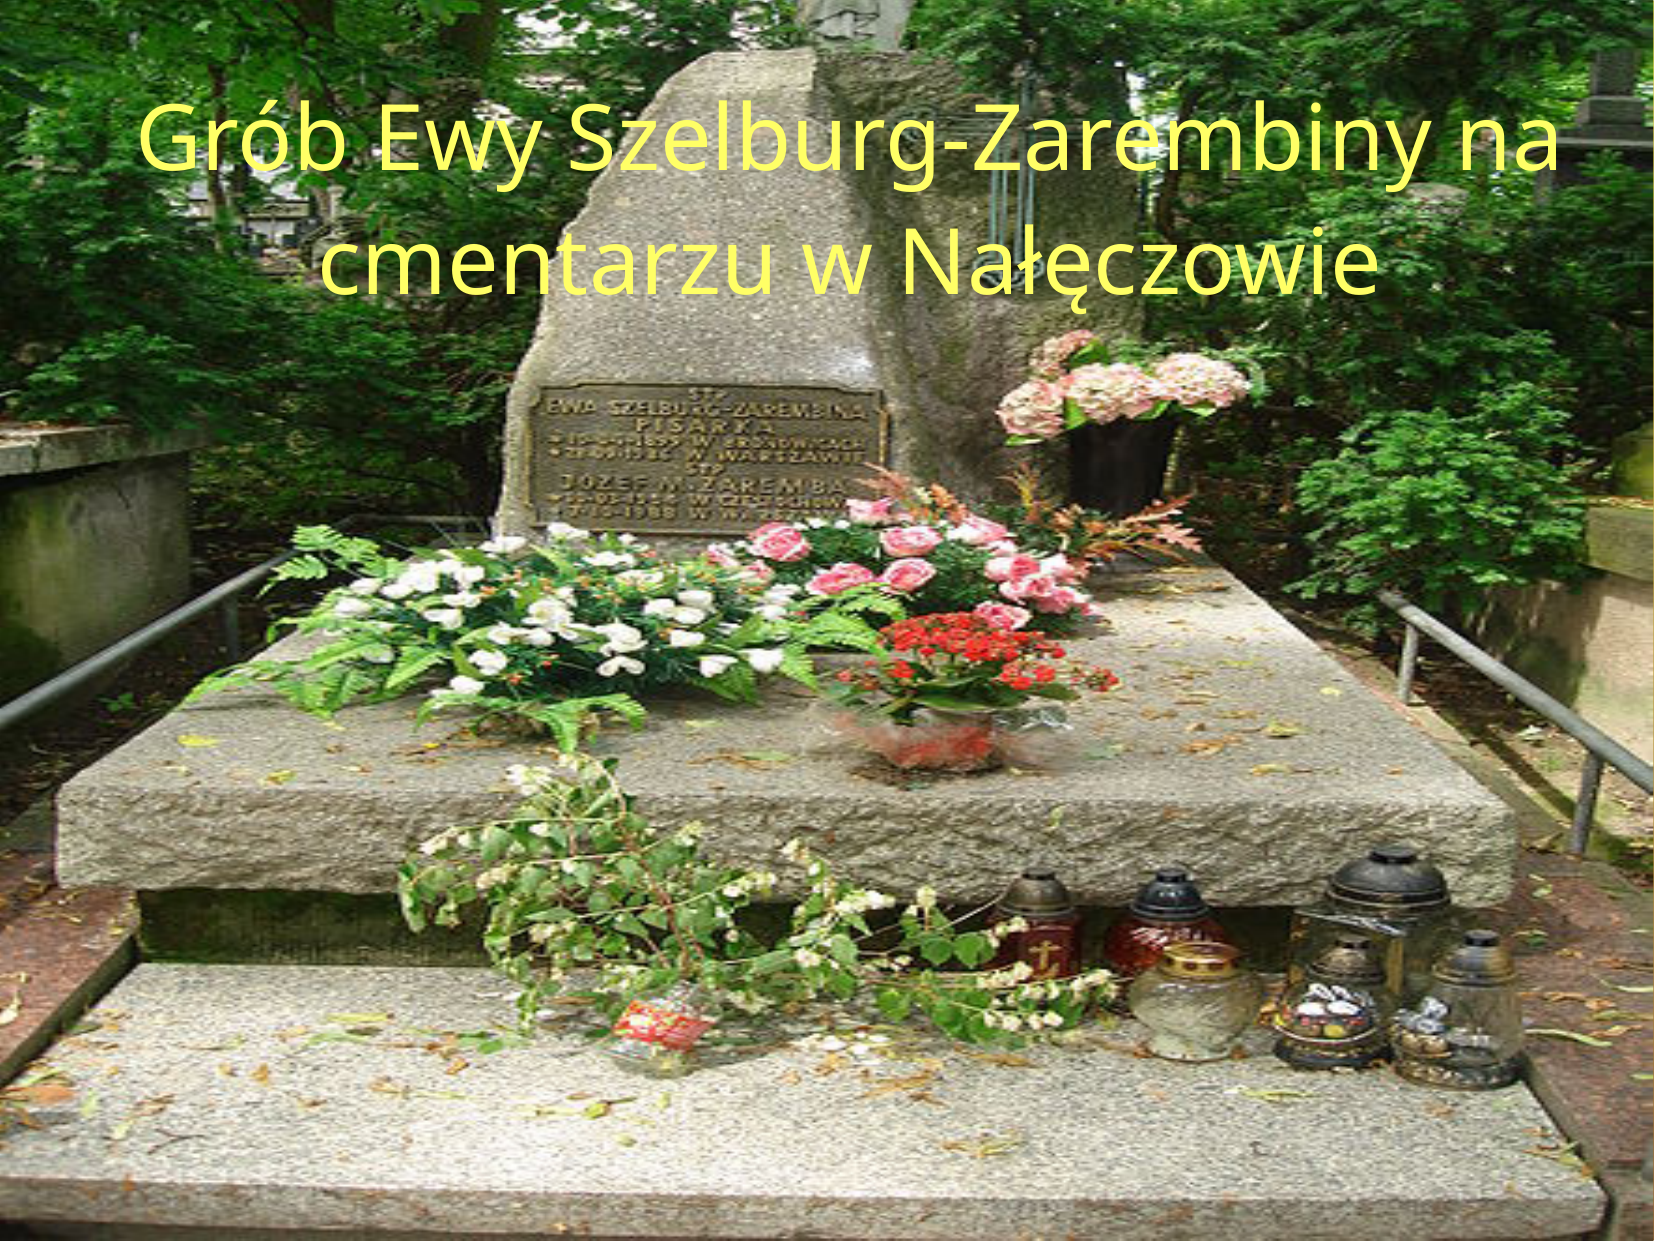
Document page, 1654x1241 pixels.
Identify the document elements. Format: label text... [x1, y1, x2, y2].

picture [0, 0, 1654, 1241]
title Grób Ewy Szelburg-Zarembiny na cmentarzu w Nałęczowie [106, 69, 1595, 325]
